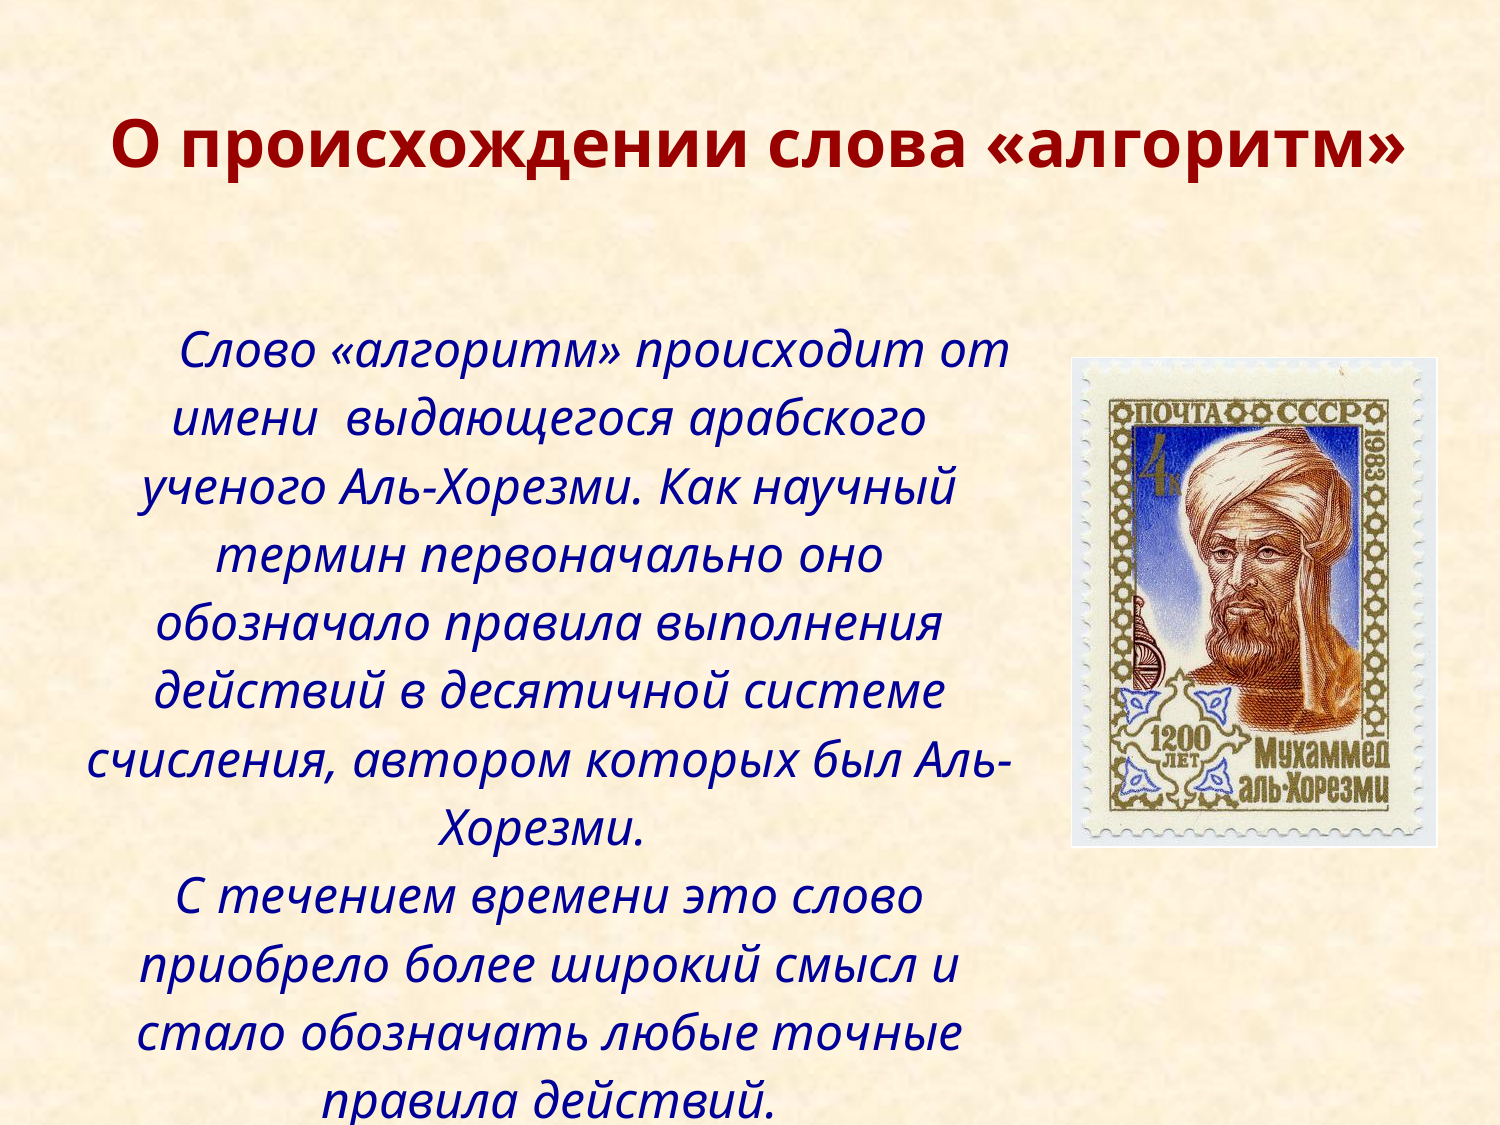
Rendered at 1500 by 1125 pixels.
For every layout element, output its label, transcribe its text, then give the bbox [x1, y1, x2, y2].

picture [0, 0, 1500, 1125]
text_box Слово «алгоритм» происходит от имени выдающегося арабского ученого Аль-Хорезми. Как научный термин первоначально оно обозначало правила выполнения действий в десятичной системе счисления, автором которых был Аль-Хорезми. С течением времени это слово приобрело более широкий смысл и стало обозначать любые точные правила действий. [60, 306, 1040, 1125]
text_box О происхождении слова «алгоритм» [94, 88, 1424, 195]
